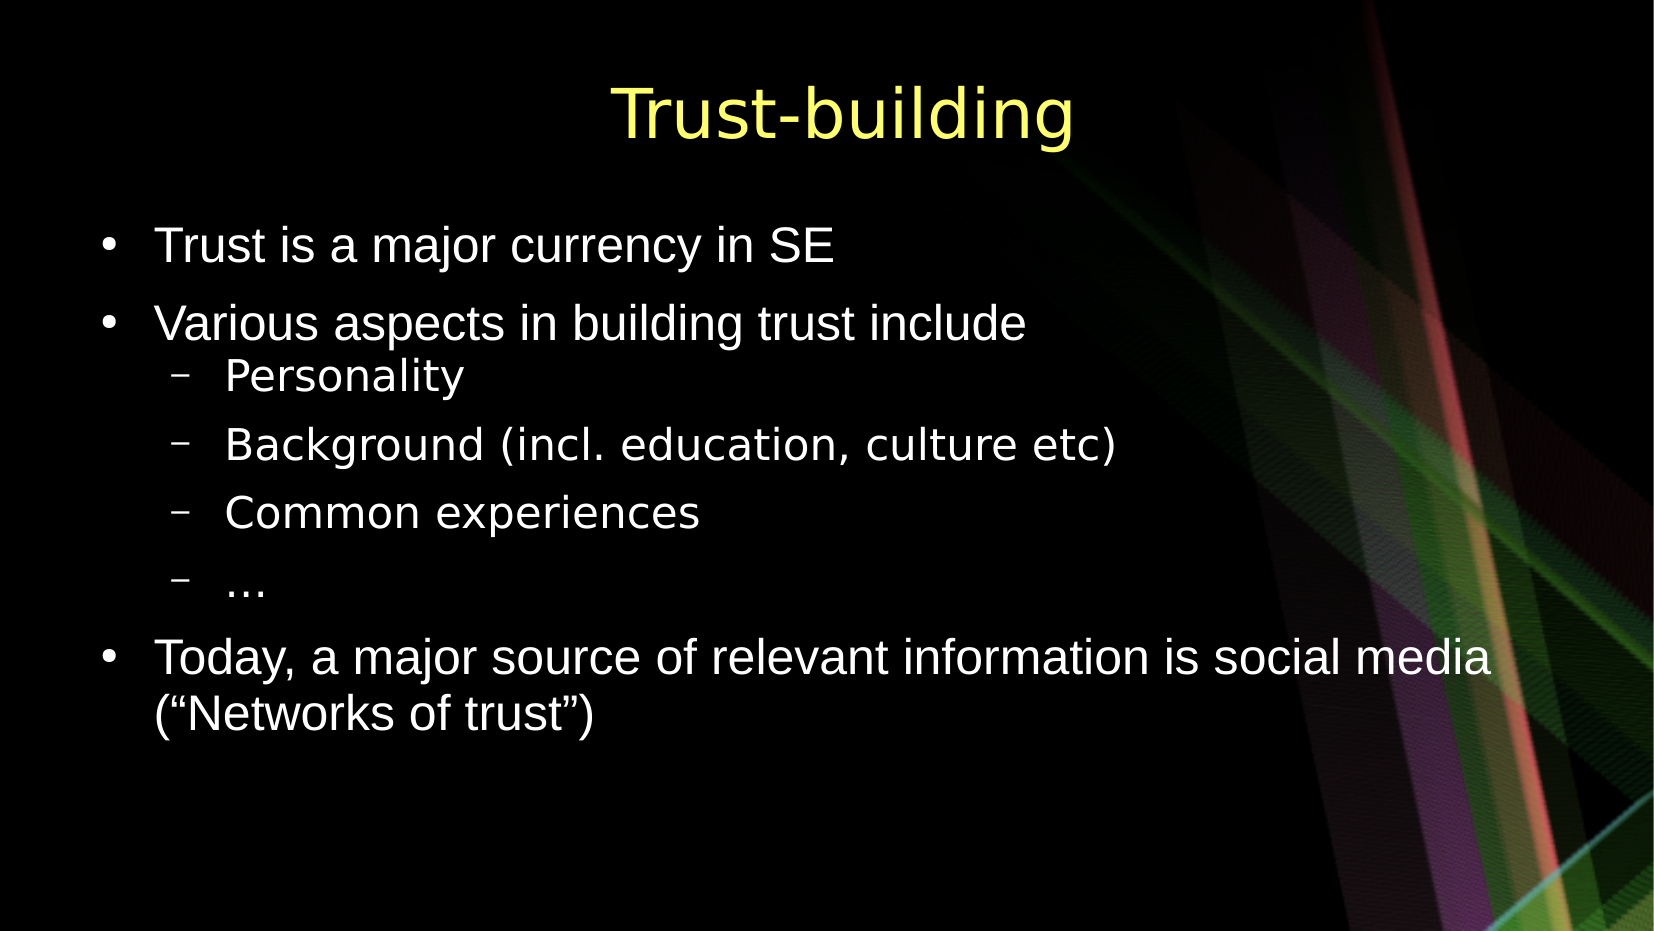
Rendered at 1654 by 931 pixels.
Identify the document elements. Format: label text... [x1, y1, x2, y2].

title Trust-building [82, 37, 1607, 193]
picture [0, 0, 1654, 931]
list Trust is a major currency in SE Various aspects in building trust include Personality Background (incl. education, culture etc) Common experiences … Today, a major source of relevant information is social media (“Networks of trust”) [82, 217, 1607, 898]
